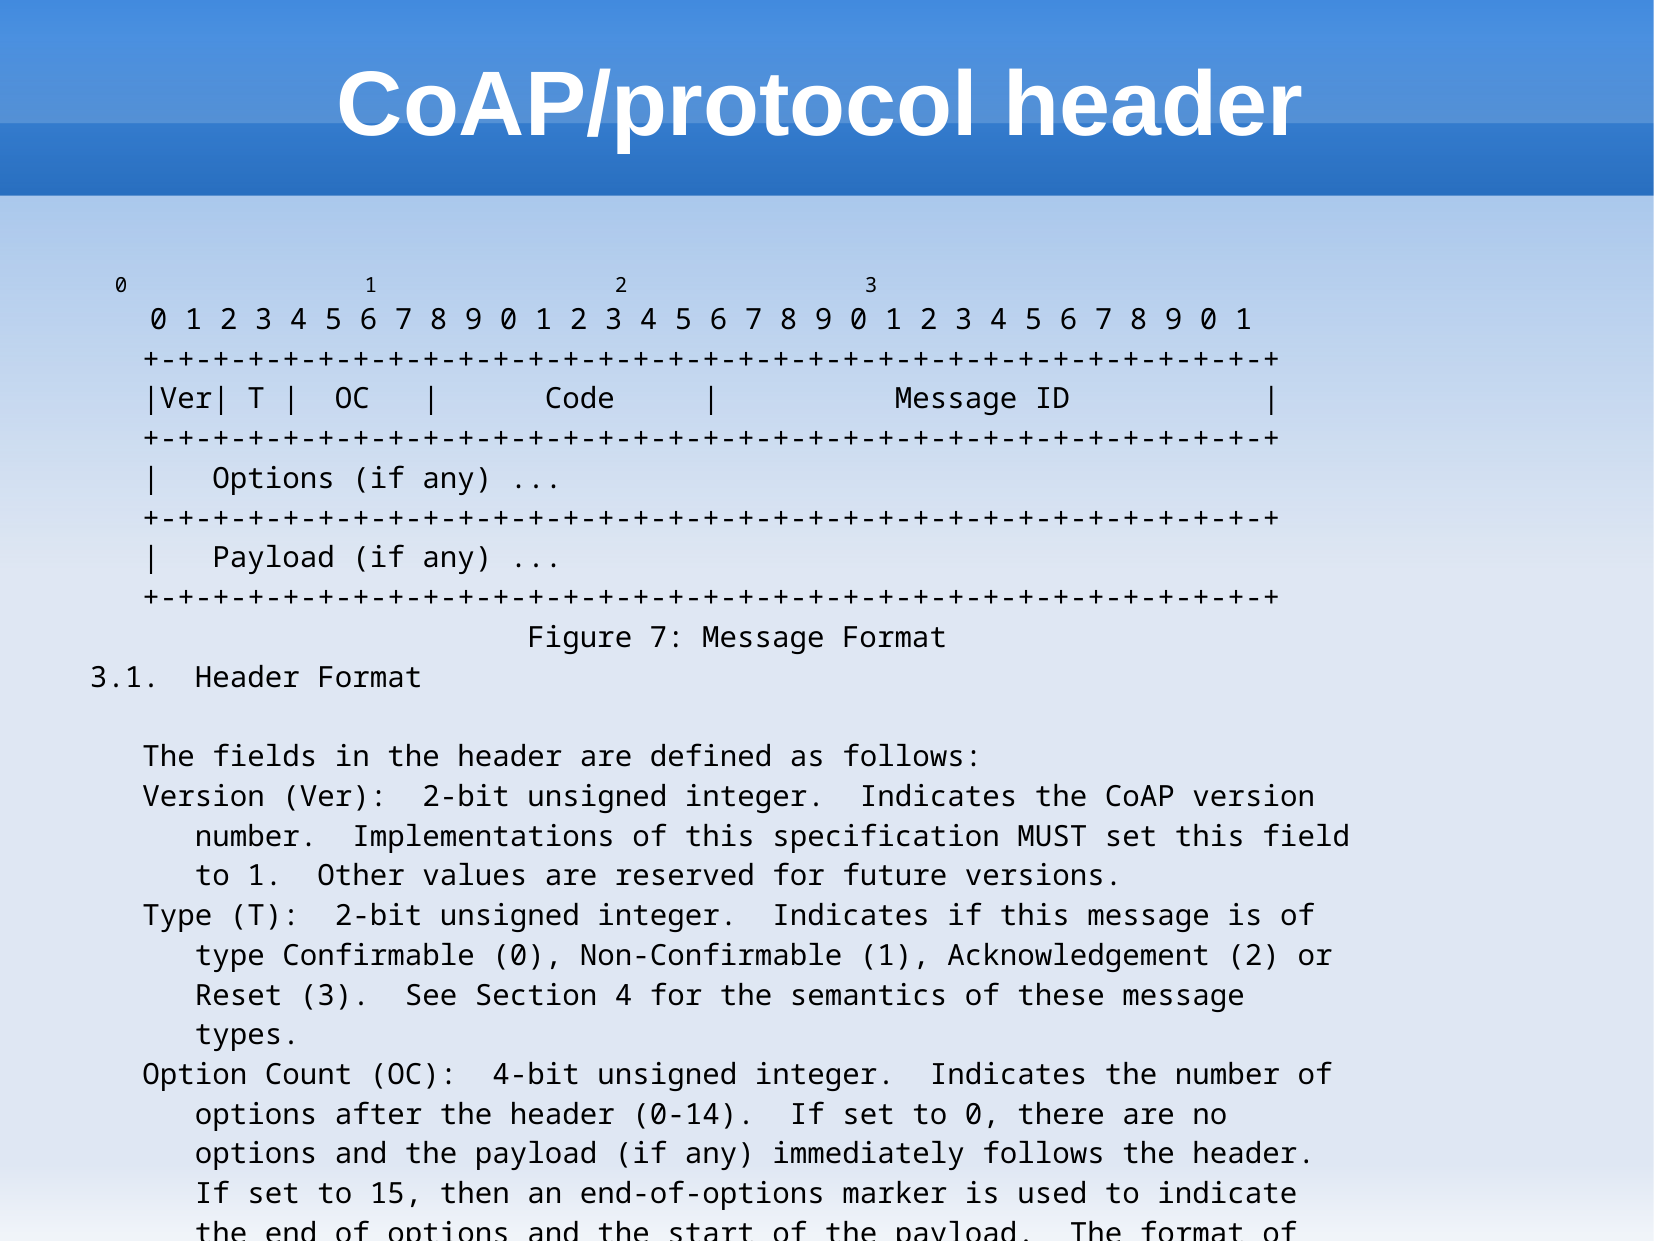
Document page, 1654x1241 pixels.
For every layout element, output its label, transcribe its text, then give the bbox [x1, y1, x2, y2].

picture [268, 1229, 277, 1234]
title CoAP/protocol header [76, 0, 1565, 208]
picture [1092, 1229, 1100, 1241]
picture [566, 1229, 575, 1241]
picture [899, 1229, 907, 1241]
picture [917, 1235, 924, 1241]
picture [303, 1229, 312, 1241]
picture [707, 1235, 714, 1241]
picture [987, 1235, 994, 1241]
picture [1214, 1235, 1221, 1241]
picture [391, 1229, 400, 1241]
picture [338, 1229, 347, 1241]
picture [0, 0, 1654, 1241]
picture [636, 1229, 645, 1234]
picture [1266, 1229, 1275, 1241]
picture [233, 1229, 242, 1234]
picture [461, 1229, 470, 1241]
picture [1202, 1229, 1206, 1241]
text_box 0 1 2 3 0 1 2 3 4 5 6 7 8 9 0 1 2 3 4 5 6 7 8 9 0 1 2 3 4 5 6 7 8 9 0 1 +-+-+-+-+-+-+-+-+-+-+-+-+-+-+-+-+-+-+-+-+-+-+-+-+-+-+-+-+-+-+-+-+ |Ver| T | OC | Code | Message ID | +-+-+-+-+-+-+-+-+-+-+-+-+-+-+-+-+-+-+-+-+-+-+-+-+-+-+-+-+-+-+-+-+ | Options (if any) ... +-+-+-+-+-+-+-+-+-+-+-+-+-+-+-+-+-+-+-+-+-+-+-+-+-+-+-+-+-+-+-+-+ | Payload (if any) ... +-+-+-+-+-+-+-+-+-+-+-+-+-+-+-+-+-+-+-+-+-+-+-+-+-+-+-+-+-+-+-+-+ Figure 7: Message Format 3.1. Header Format The fields in the header are defined as follows: Version (Ver): 2-bit unsigned integer. Indicates the CoAP version number. Implementations of this specification MUST set this field to 1. Other values are reserved for future versions. Type (T): 2-bit unsigned integer. Indicates if this message is of type Confirmable (0), Non-Confirmable (1), Acknowledgement (2) or Reset (3). See Section 4 for the semantics of these message types. Option Count (OC): 4-bit unsigned integer. Indicates the number of options after the header (0-14). If set to 0, there are no options and the payload (if any) immediately follows the header. If set to 15, then an end-of-options marker is used to indicate the end of options and the start of the payload. The format of options is defined below. [75, 262, 1643, 1163]
picture [1196, 1229, 1200, 1241]
picture [409, 1229, 417, 1241]
picture [863, 1229, 872, 1234]
picture [1161, 1229, 1170, 1241]
picture [479, 1229, 487, 1241]
picture [776, 1229, 785, 1241]
picture [287, 1229, 295, 1241]
picture [1108, 1229, 1117, 1234]
picture [549, 1229, 557, 1241]
picture [1003, 1229, 1012, 1241]
picture [532, 1235, 539, 1241]
picture [619, 1229, 627, 1241]
picture [847, 1229, 855, 1241]
picture [968, 1229, 977, 1241]
picture [217, 1229, 225, 1241]
